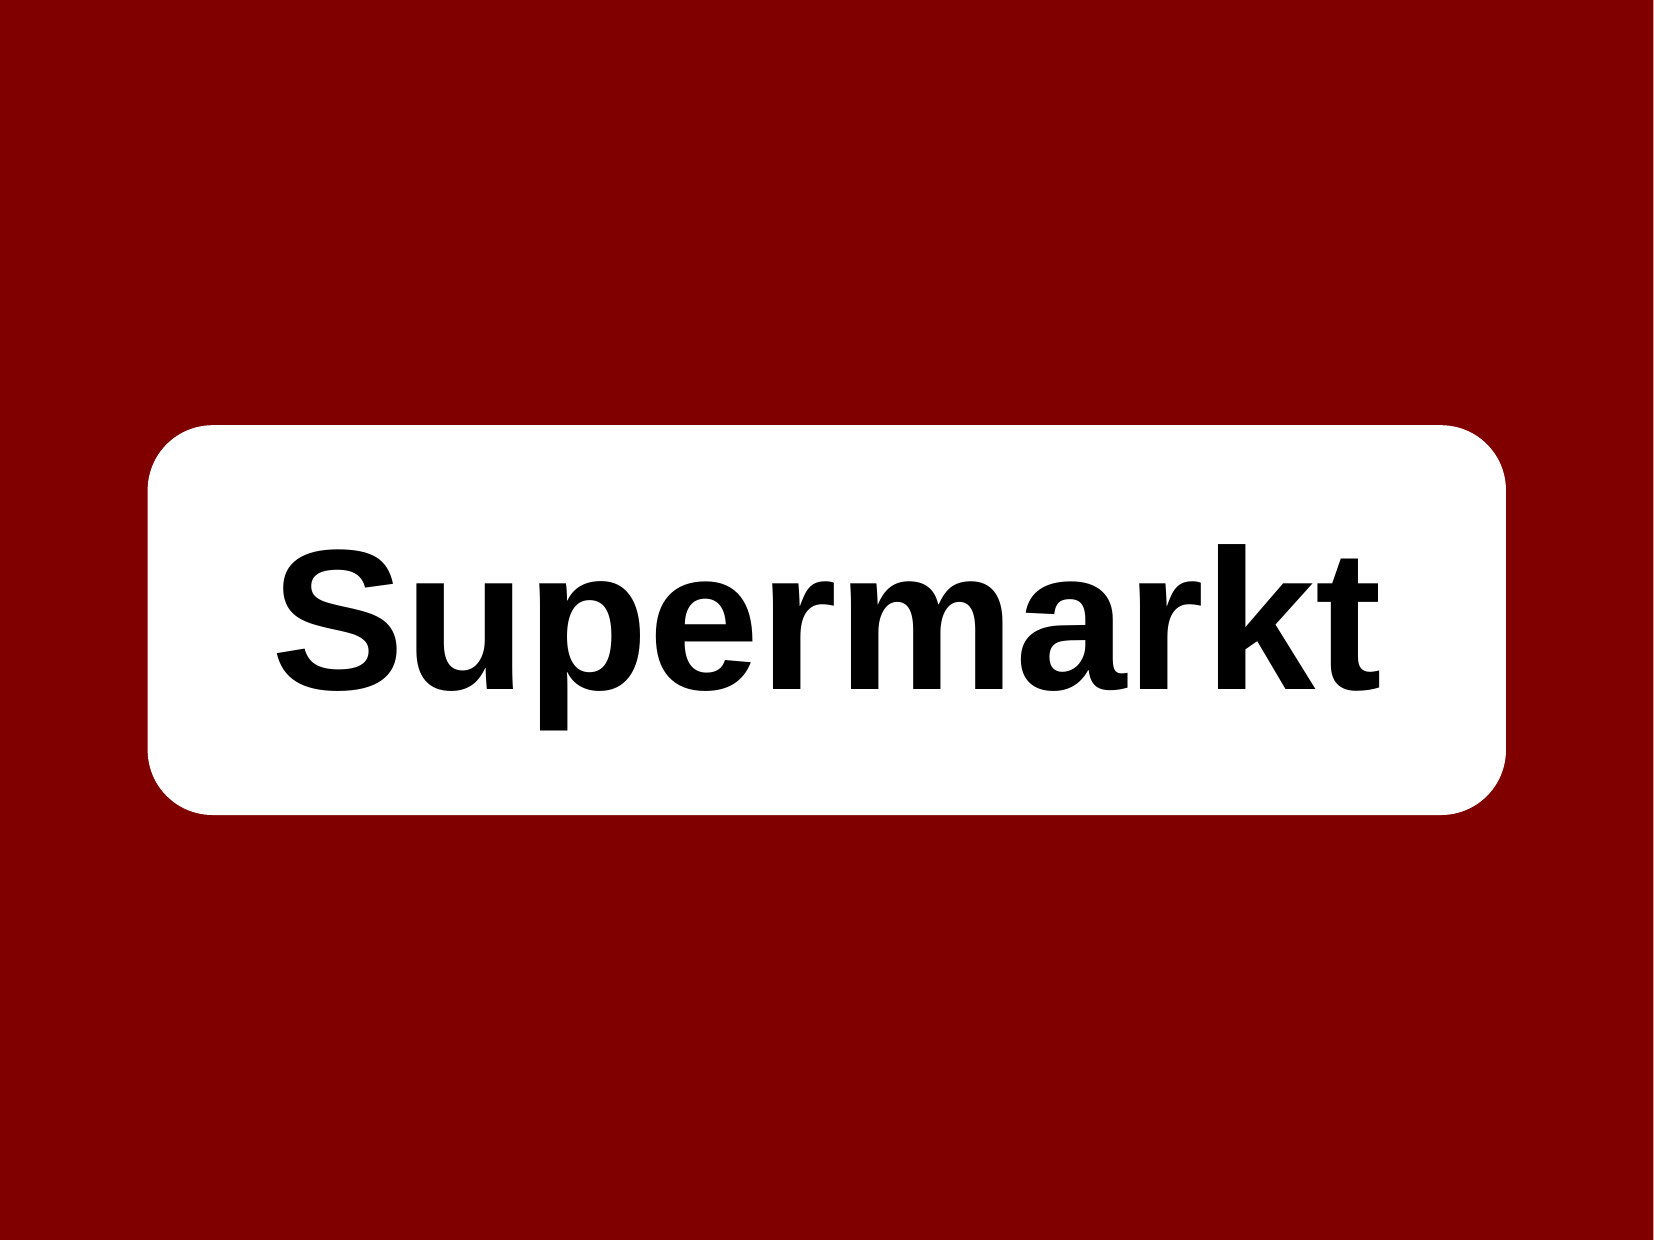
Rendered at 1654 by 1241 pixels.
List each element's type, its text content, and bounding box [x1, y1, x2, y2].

text_box Supermarkt [147, 425, 1506, 816]
